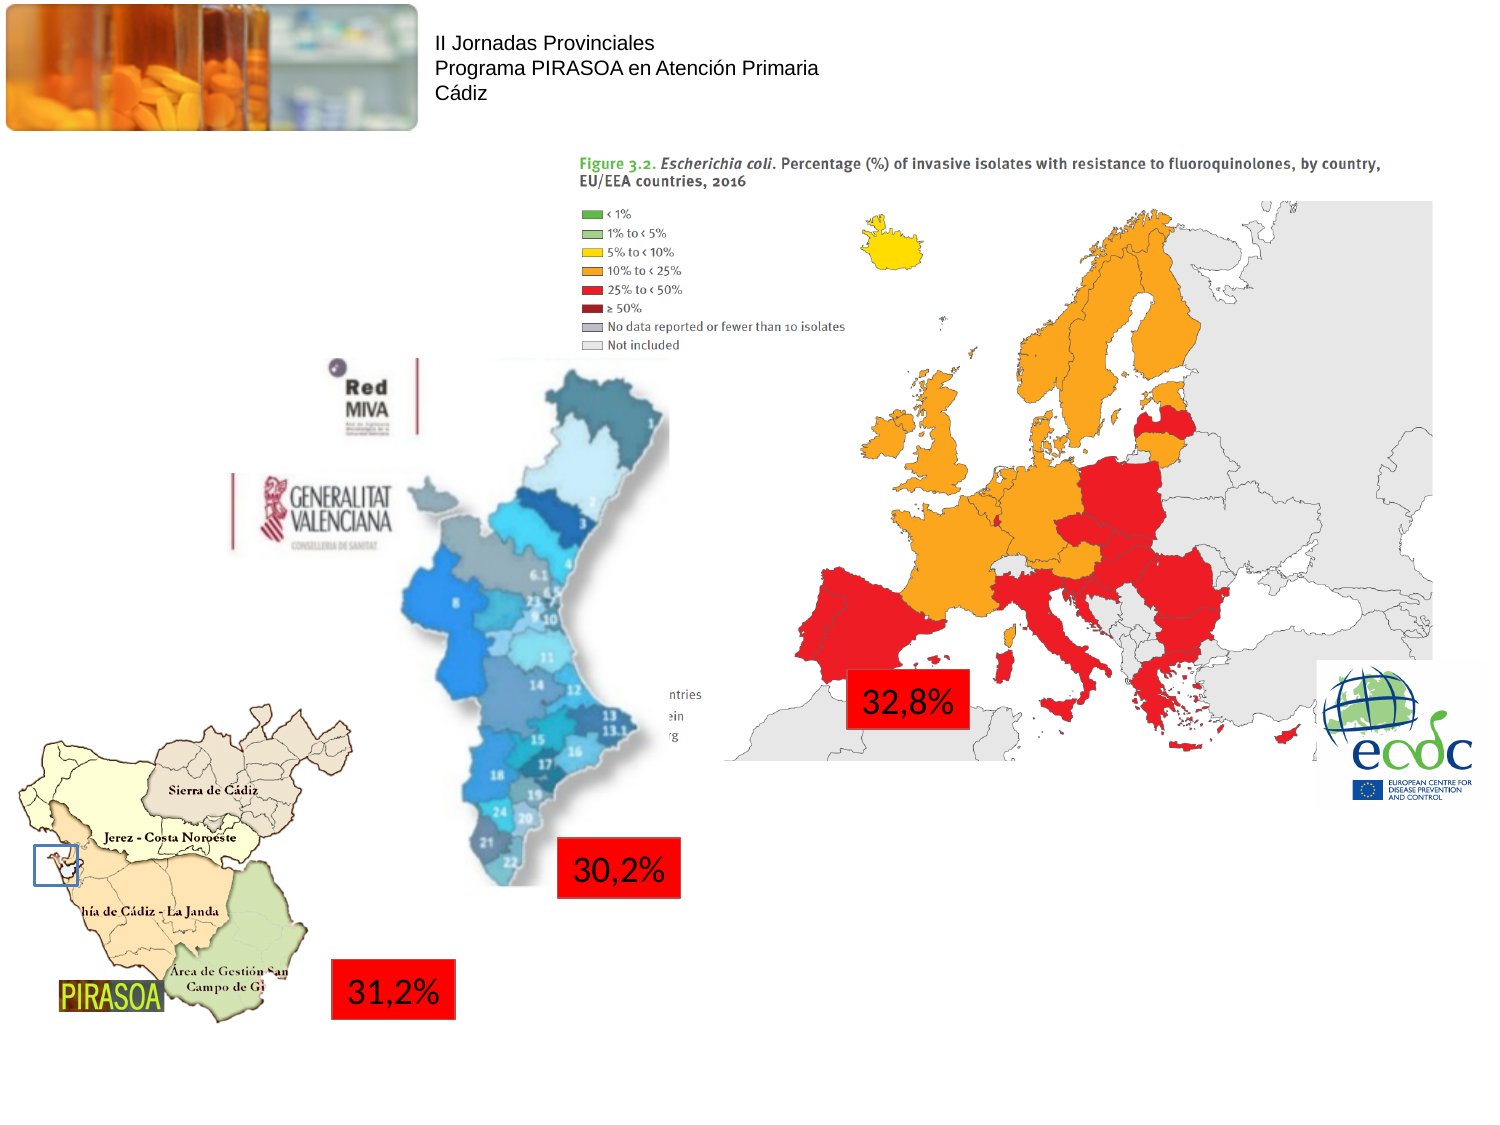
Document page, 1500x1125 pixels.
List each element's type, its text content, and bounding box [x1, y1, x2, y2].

text_box 31,2% [332, 959, 455, 1020]
picture [0, 145, 1487, 1034]
text_box 30,2% [557, 837, 681, 898]
text_box II Jornadas Provinciales Programa PIRASOA en Atención Primaria Cádiz [420, 22, 882, 112]
text_box 32,8% [846, 669, 970, 730]
picture [5, 4, 420, 131]
